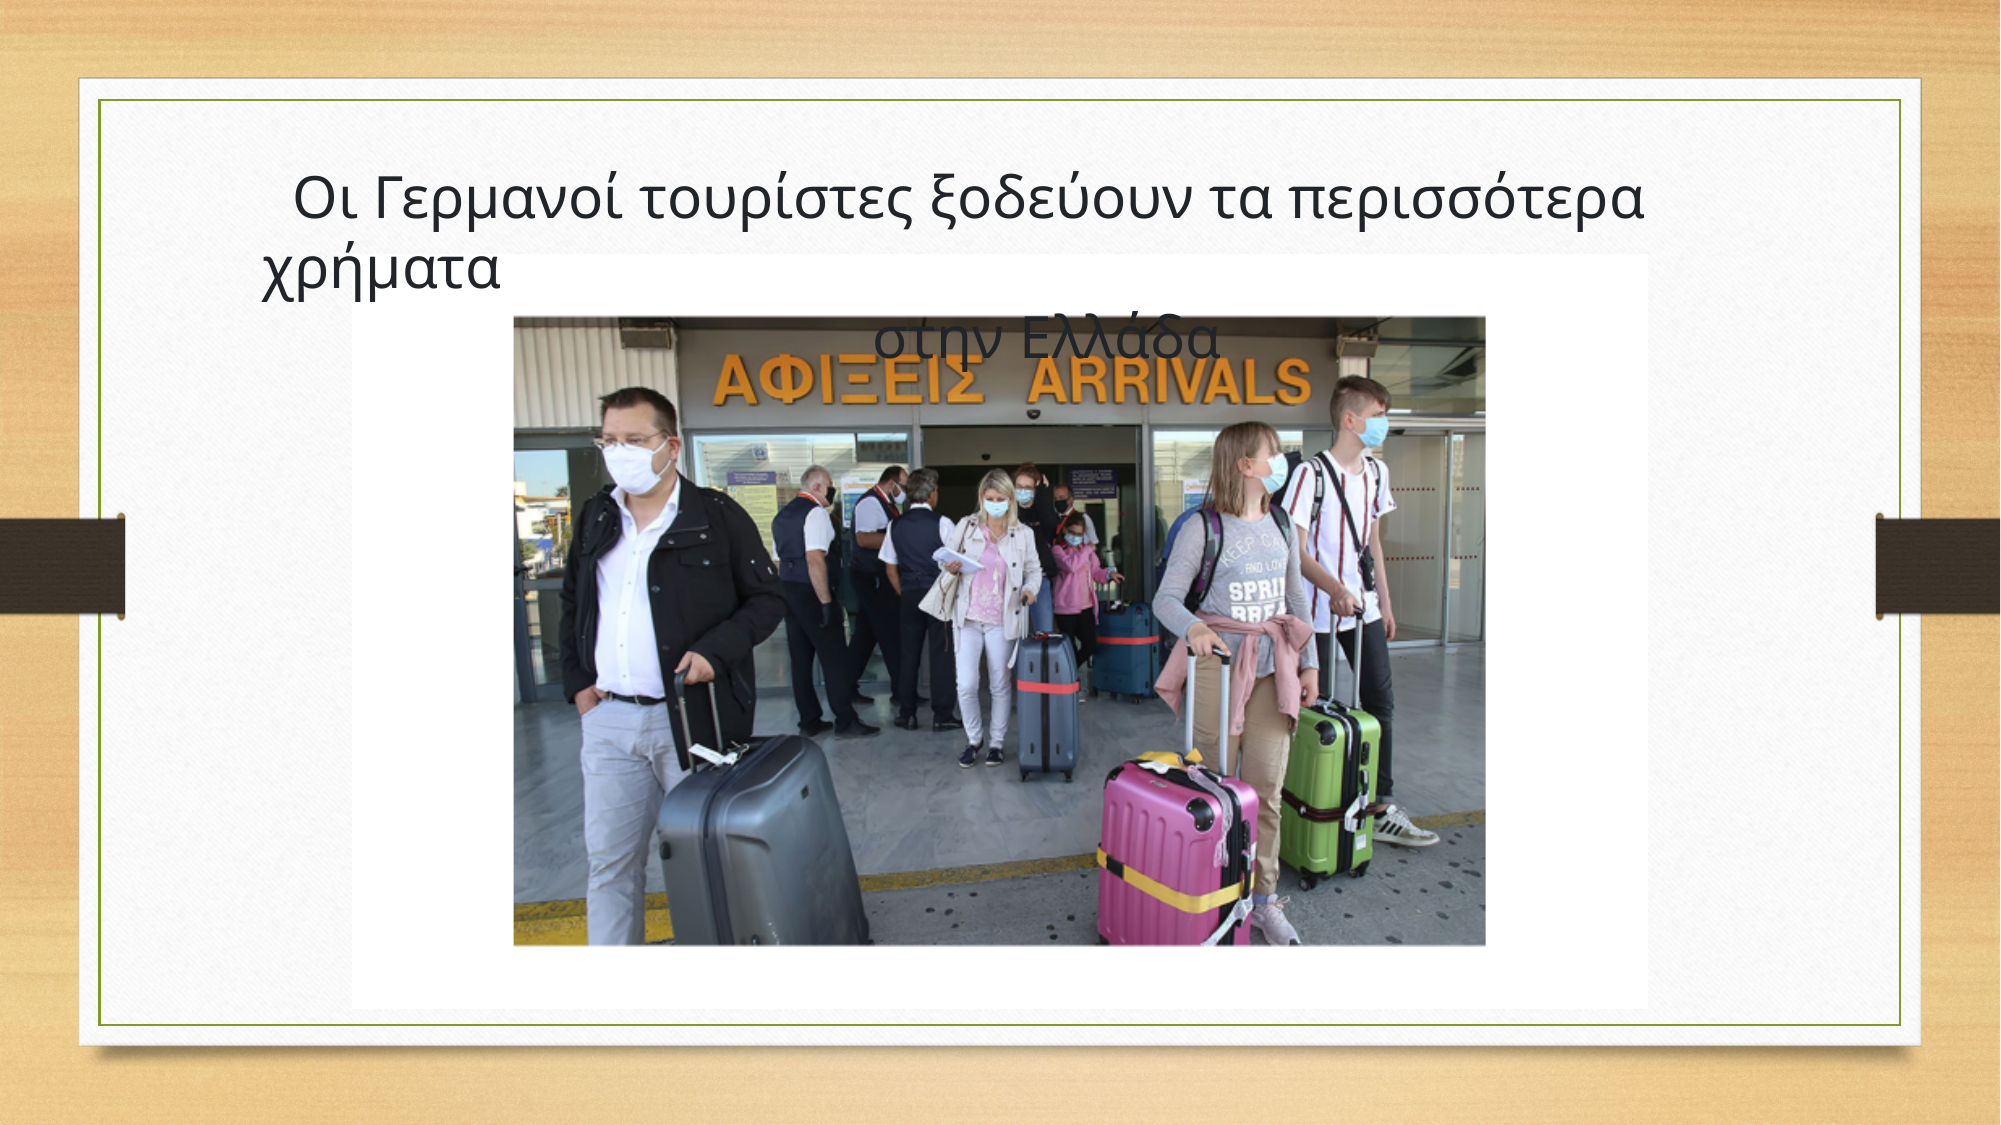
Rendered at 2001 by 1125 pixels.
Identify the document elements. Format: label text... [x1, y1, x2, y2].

picture [352, 356, 1648, 1010]
text_box Οι Γερμανοί τουρίστες ξοδεύουν τα περισσότερα χρήματα στην Ελλάδα [247, 153, 1762, 356]
